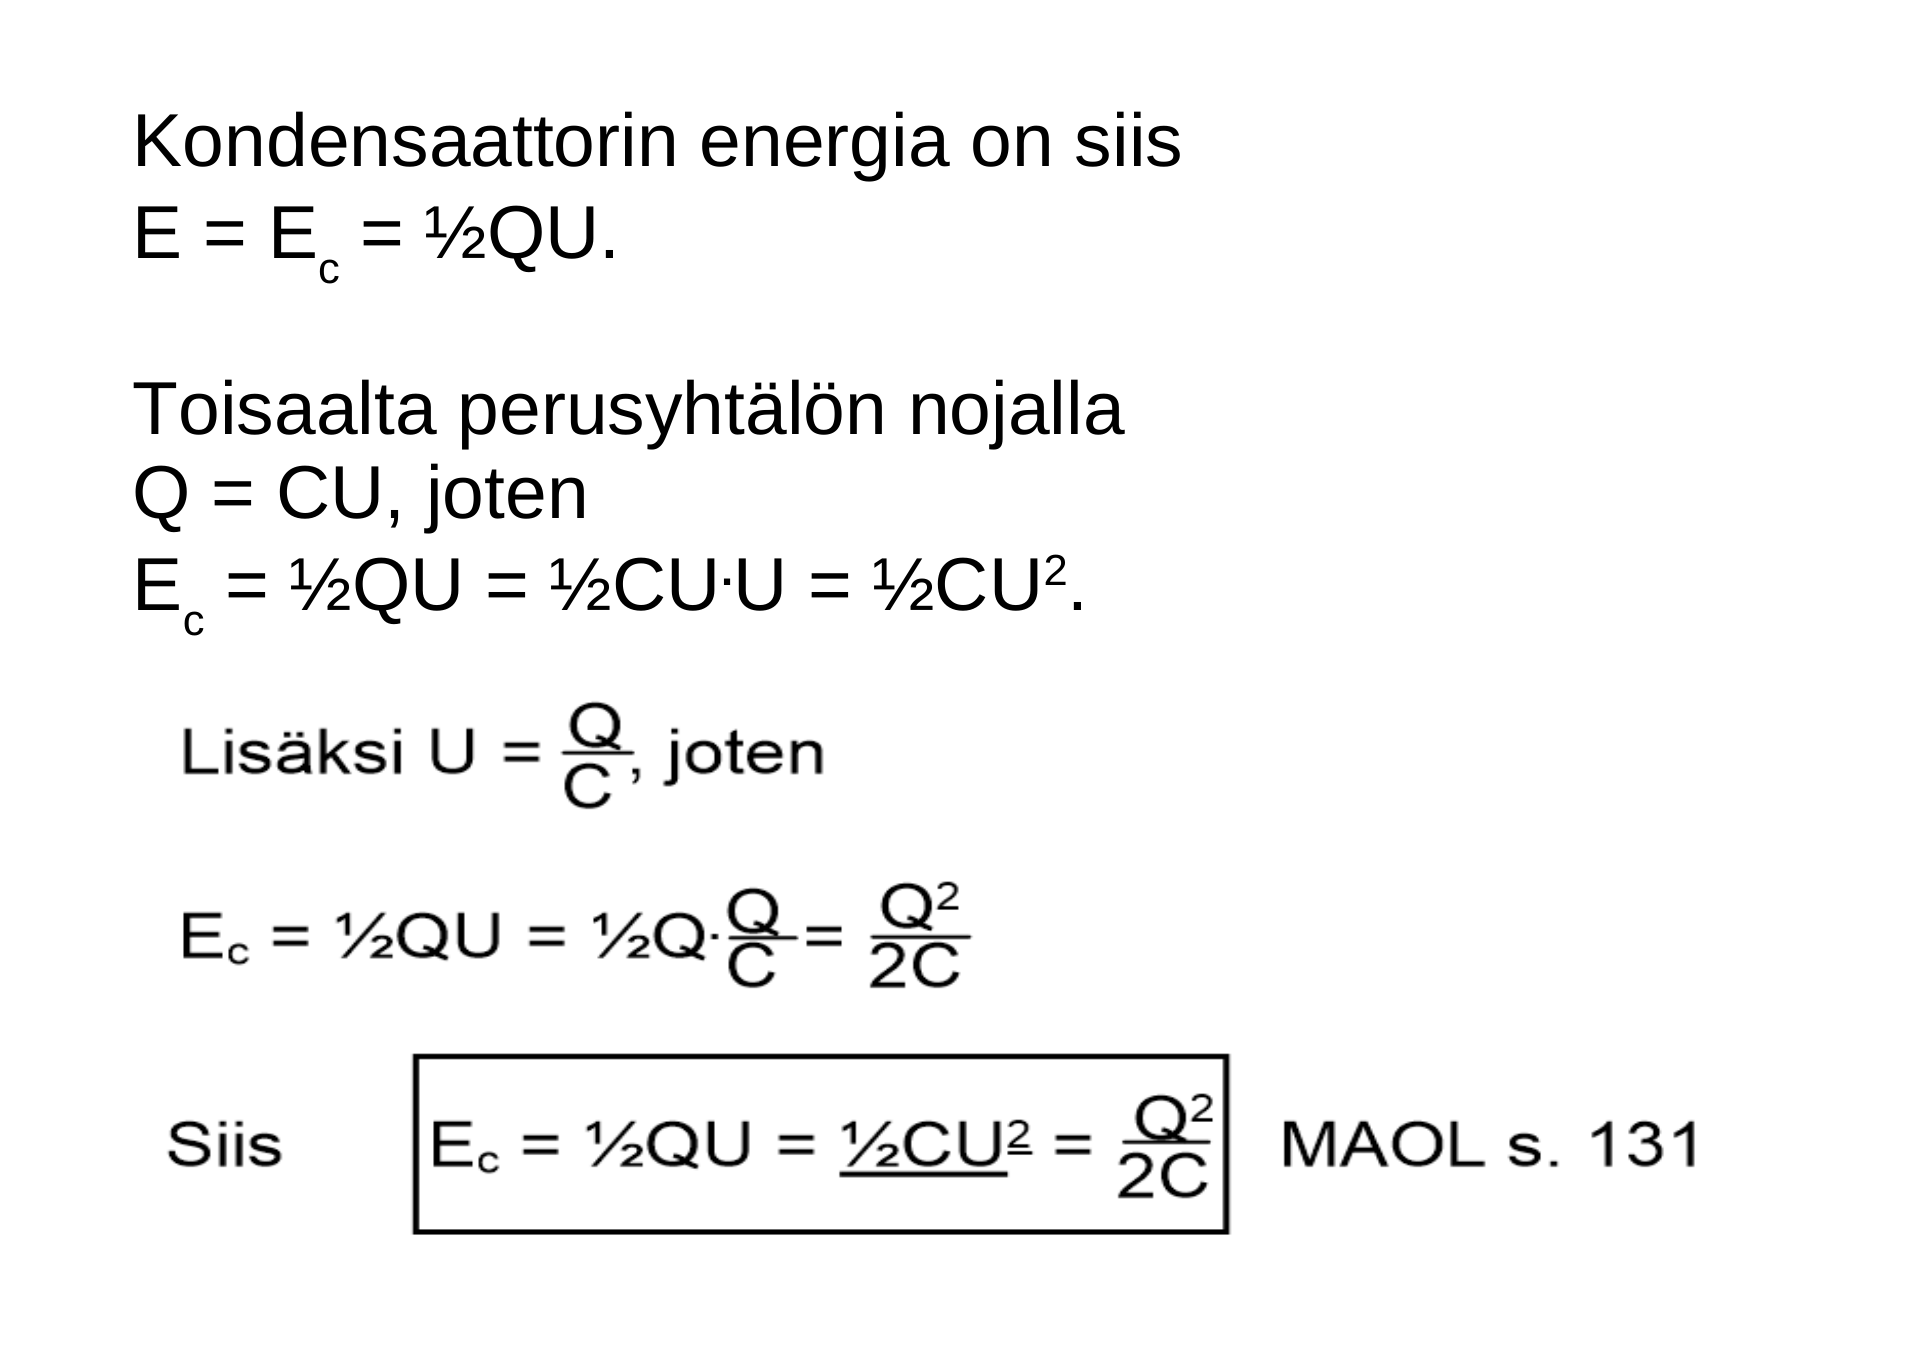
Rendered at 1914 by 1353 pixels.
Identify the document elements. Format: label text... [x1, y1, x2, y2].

picture [59, 637, 1828, 1283]
text_box Kondensaattorin energia on siis E = Ec = ½QU. Toisaalta perusyhtälön nojalla Q = CU, joten Ec = ½QU = ½CU.U = ½CU2. [118, 87, 1581, 637]
